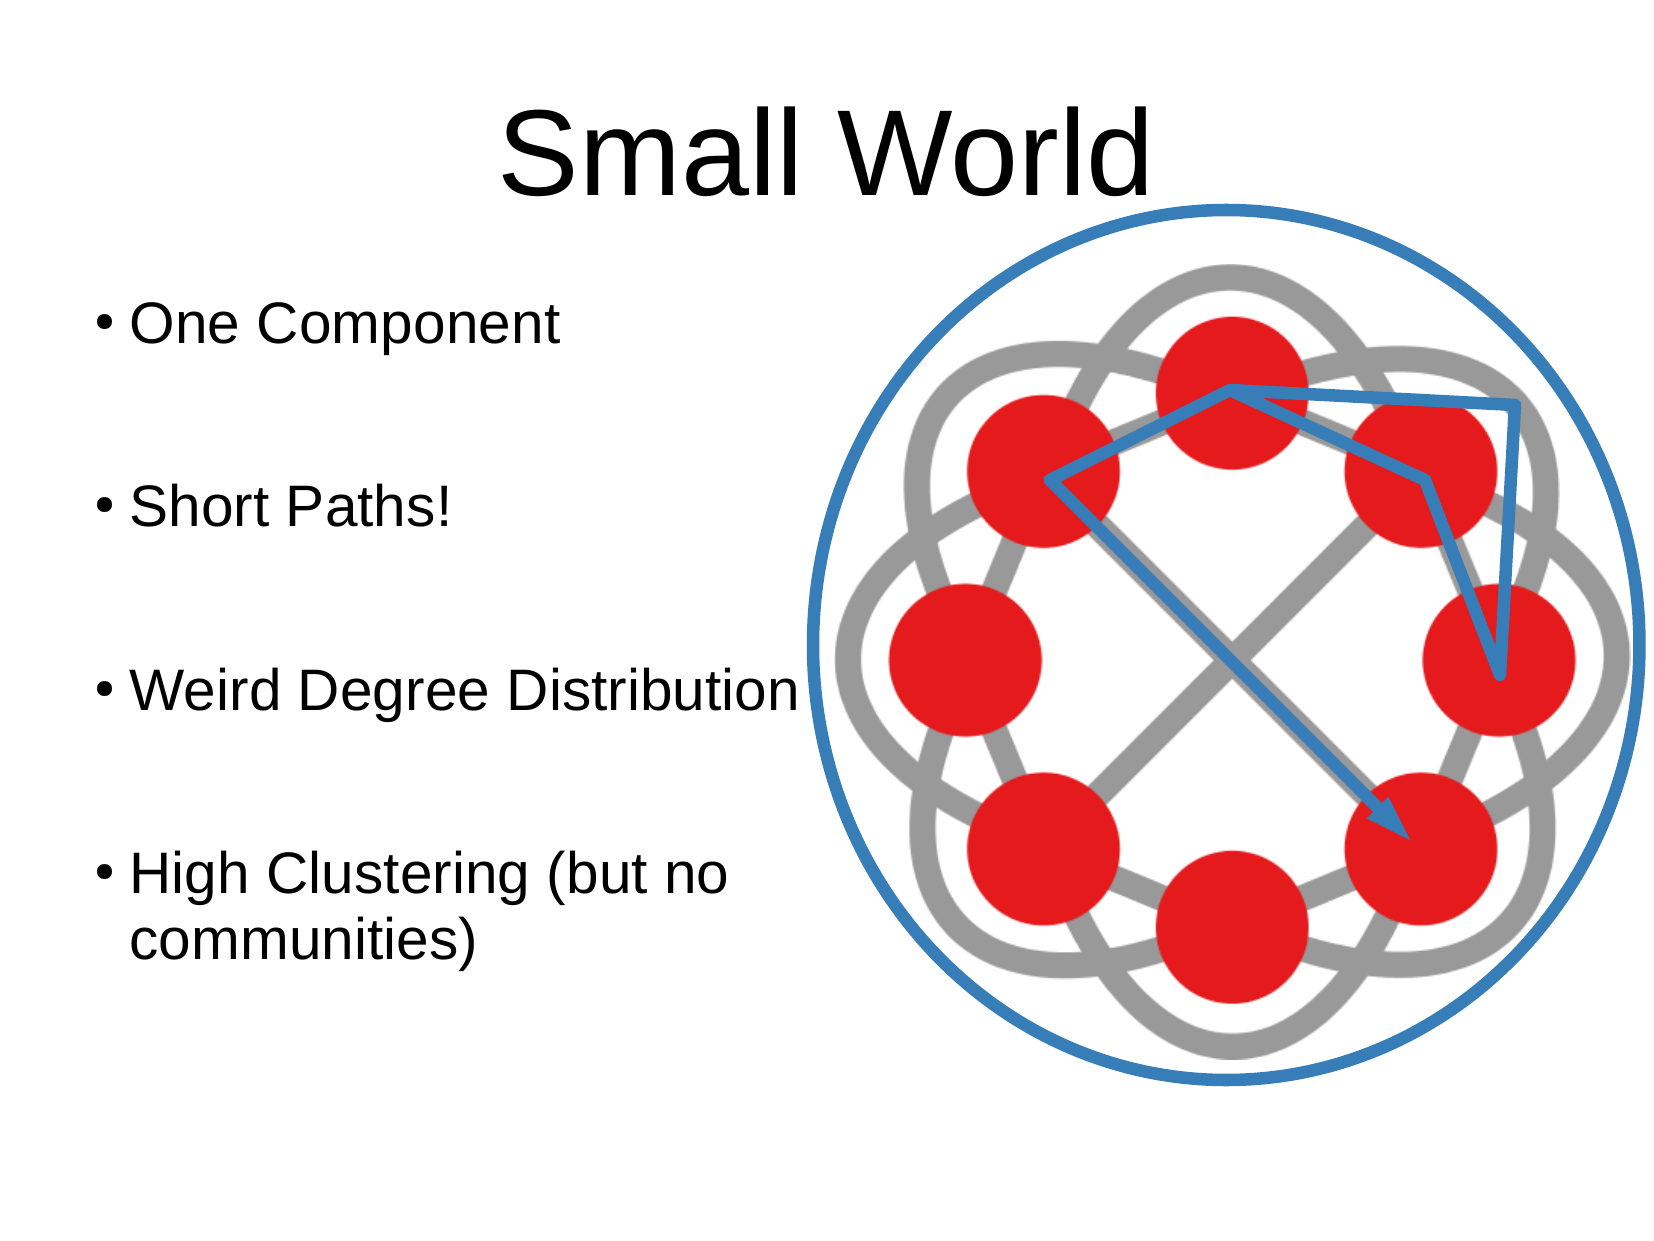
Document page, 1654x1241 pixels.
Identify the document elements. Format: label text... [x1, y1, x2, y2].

title Small World [82, 49, 1571, 257]
picture [1440, 264, 1631, 525]
picture [834, 264, 1013, 485]
picture [834, 805, 1081, 1060]
picture [1372, 765, 1631, 1060]
title Small World [1056, 217, 1397, 257]
picture [834, 264, 1631, 1060]
list One Component Short Paths! Weird Degree Distribution High Clustering (but no communities) [82, 290, 809, 1010]
